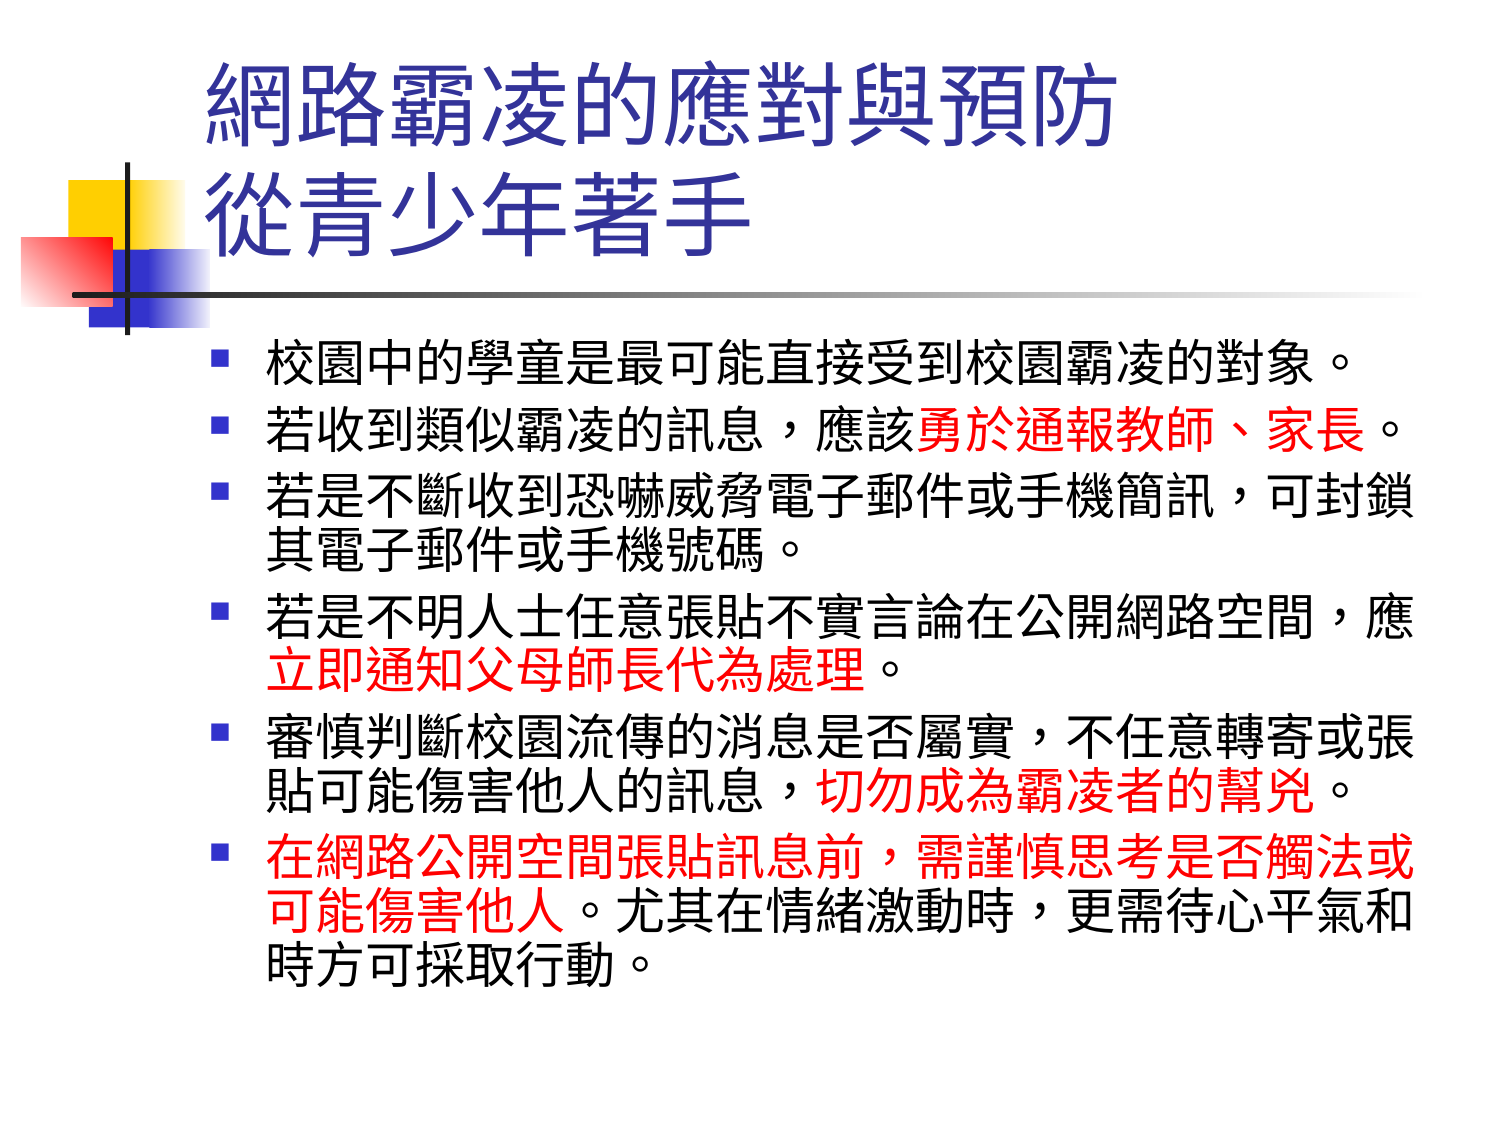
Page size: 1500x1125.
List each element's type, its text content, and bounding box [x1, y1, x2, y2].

list 校園中的學童是最可能直接受到校園霸凌的對象。 若收到類似霸凌的訊息，應該勇於通報教師、家長。 若是不斷收到恐嚇威脅電子郵件或手機簡訊，可封鎖其電子郵件或手機號碼。 若是不明人士任意張貼不實言論在公開網路空間，應立即通知父母師長代為處理。 審慎判斷校園流傳的消息是否屬實，不任意轉寄或張貼可能傷害他人的訊息，切勿成為霸凌者的幫兇。 在網路公開空間張貼訊息前，需謹慎思考是否觸法或可能傷害他人。尤其在情緒激動時，更需待心平氣和時方可採取行動。 [193, 330, 1469, 1063]
title 網路霸凌的應對與預防 從青少年著手 [188, 35, 1468, 276]
